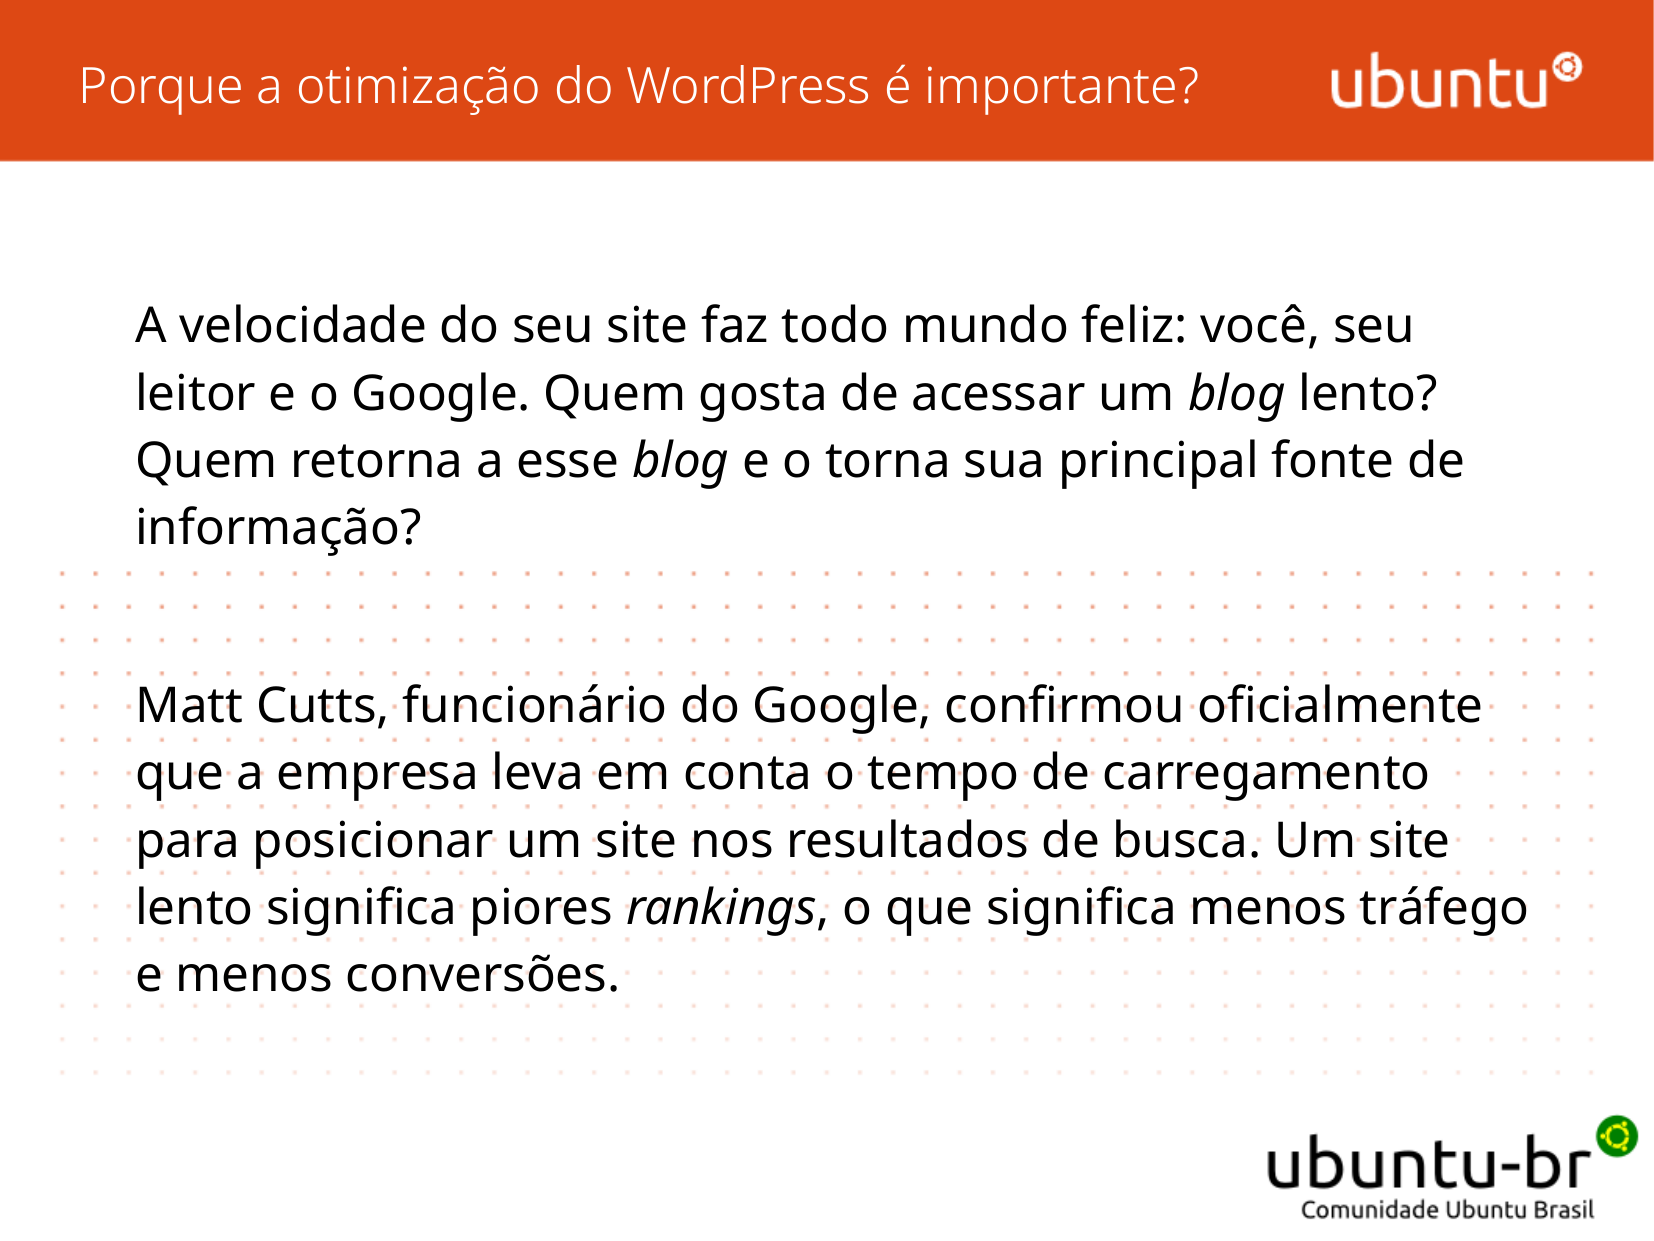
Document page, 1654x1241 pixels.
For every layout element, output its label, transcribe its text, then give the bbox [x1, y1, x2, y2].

list A velocidade do seu site faz todo mundo feliz: você, seu leitor e o Google. Quem gosta de acessar um blog lento? Quem retorna a esse blog e o torna sua principal fonte de informação? Matt Cutts, funcionário do Google, confirmou oficialmente que a empresa leva em conta o tempo de carregamento para posicionar um site nos resultados de busca. Um site lento significa piores rankings, o que significa menos tráfego e menos conversões. [82, 290, 1538, 1010]
picture [0, 0, 1654, 1241]
title Porque a otimização do WordPress é importante? [41, 31, 1300, 136]
